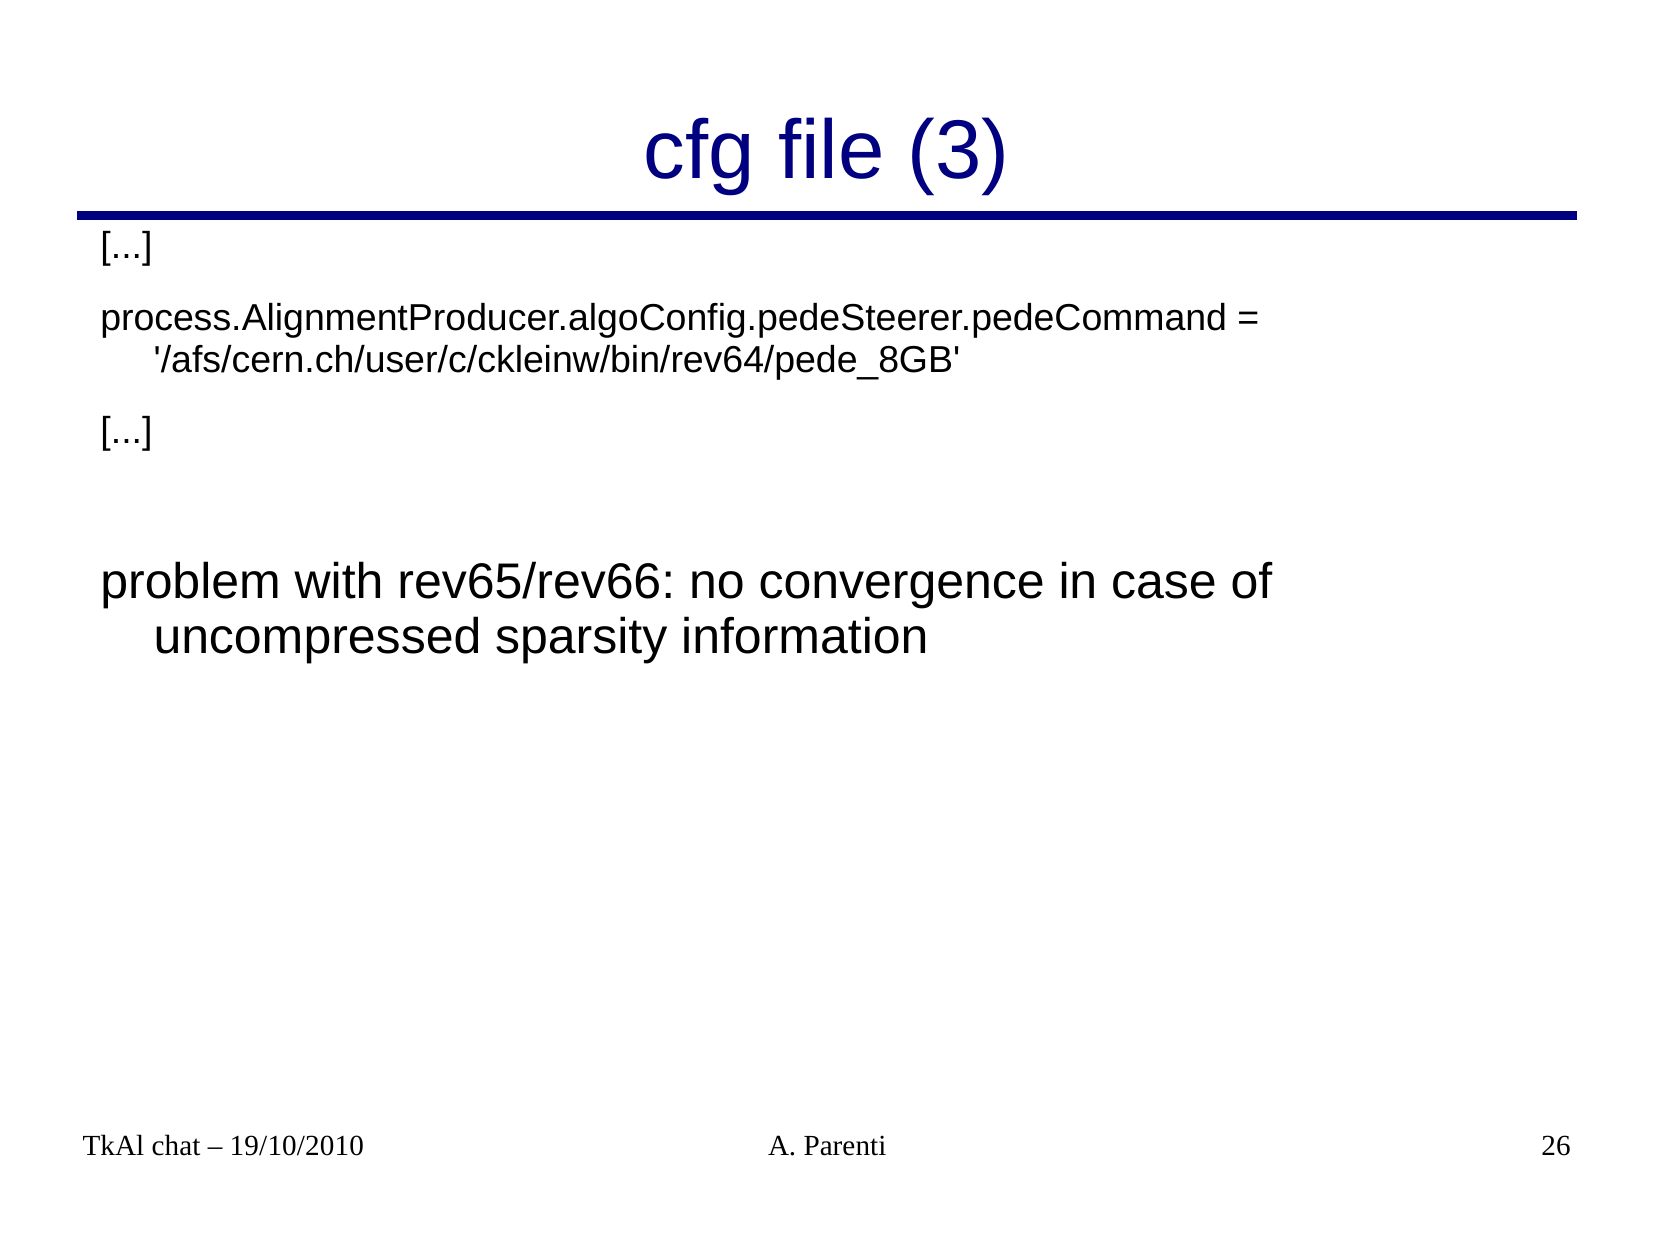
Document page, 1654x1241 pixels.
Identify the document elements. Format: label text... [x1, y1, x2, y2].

list [...] process.AlignmentProducer.algoConfig.pedeSteerer.pedeCommand = '/afs/cern.ch/user/c/ckleinw/bin/rev64/pede_8GB' [...] problem with rev65/rev66: no convergence in case of uncompressed sparsity information [82, 225, 1571, 1109]
title cfg file (3) [82, 75, 1571, 225]
